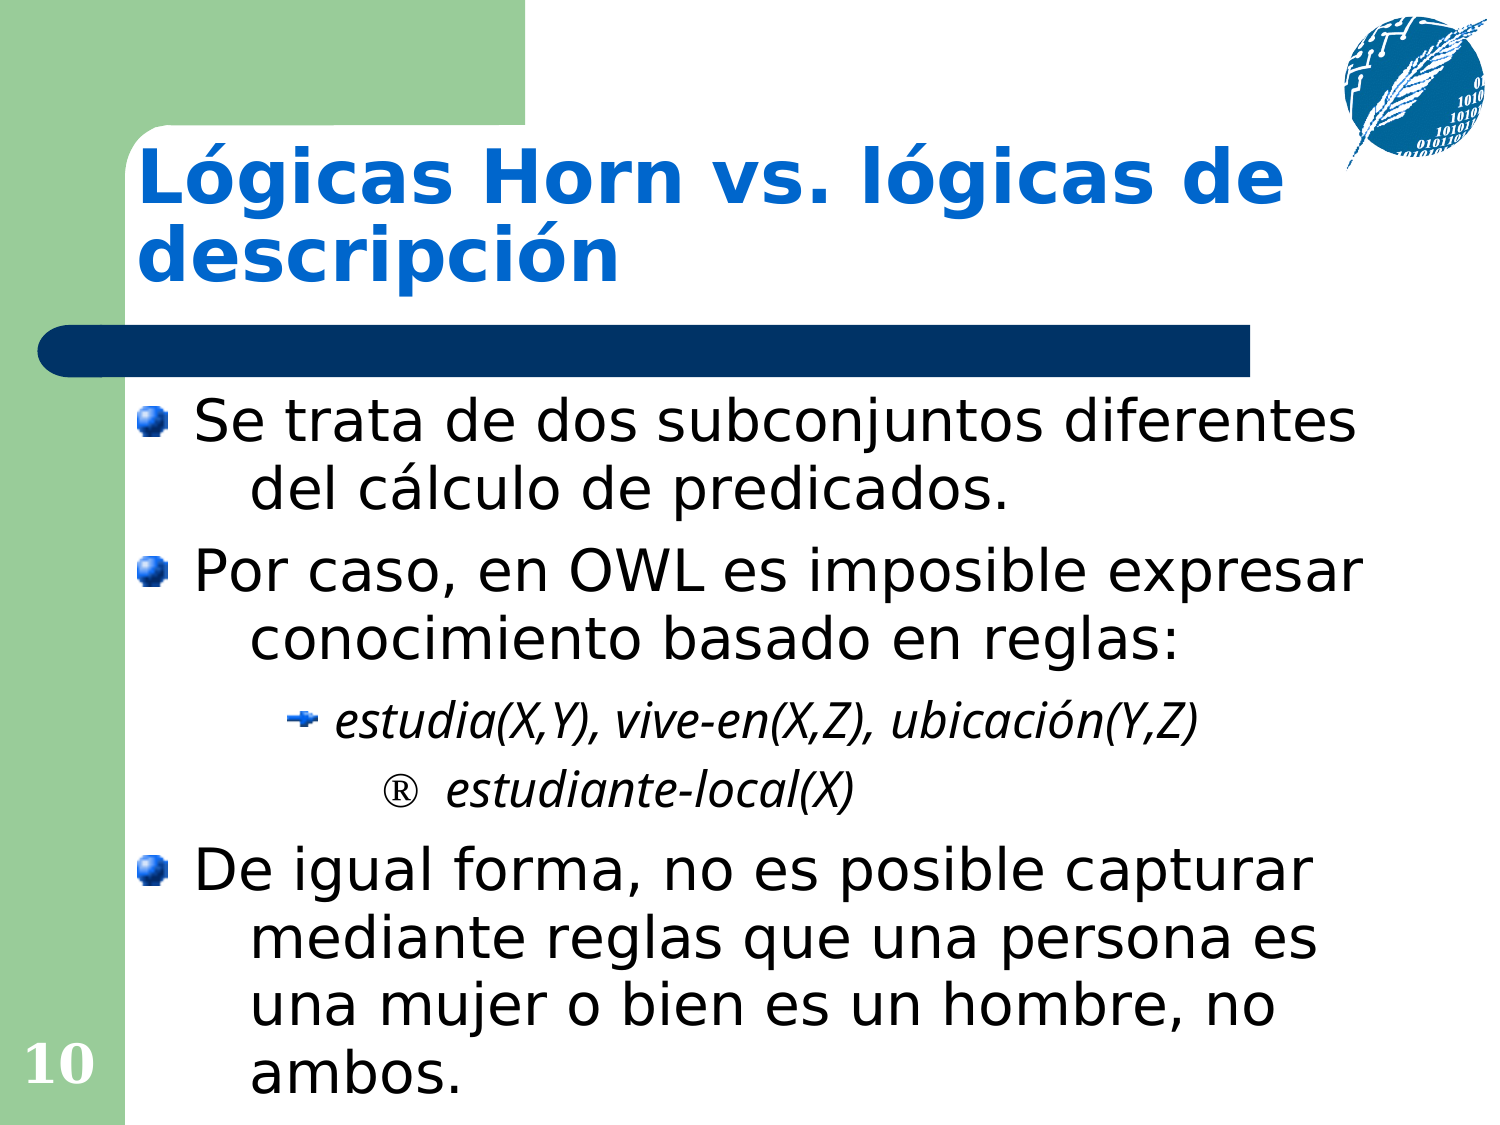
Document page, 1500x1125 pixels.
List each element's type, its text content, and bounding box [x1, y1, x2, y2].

title Lógicas Horn vs. lógicas de descripción [136, 135, 1414, 302]
picture [1433, 139, 1440, 147]
picture [1416, 140, 1425, 149]
list Se trata de dos subconjuntos diferentes del cálculo de predicados. Por caso, en OWL es imposible expresar conocimiento basado en reglas: estudia(X,Y), vive-en(X,Z), ubicación(Y,Z) ® estudiante-local(X) De igual forma, no es posible capturar mediante reglas que una persona es una mujer o bien es un hombre, no ambos. [137, 387, 1400, 1073]
picture [1341, 15, 1487, 172]
picture [1427, 138, 1431, 148]
picture [1436, 127, 1450, 136]
